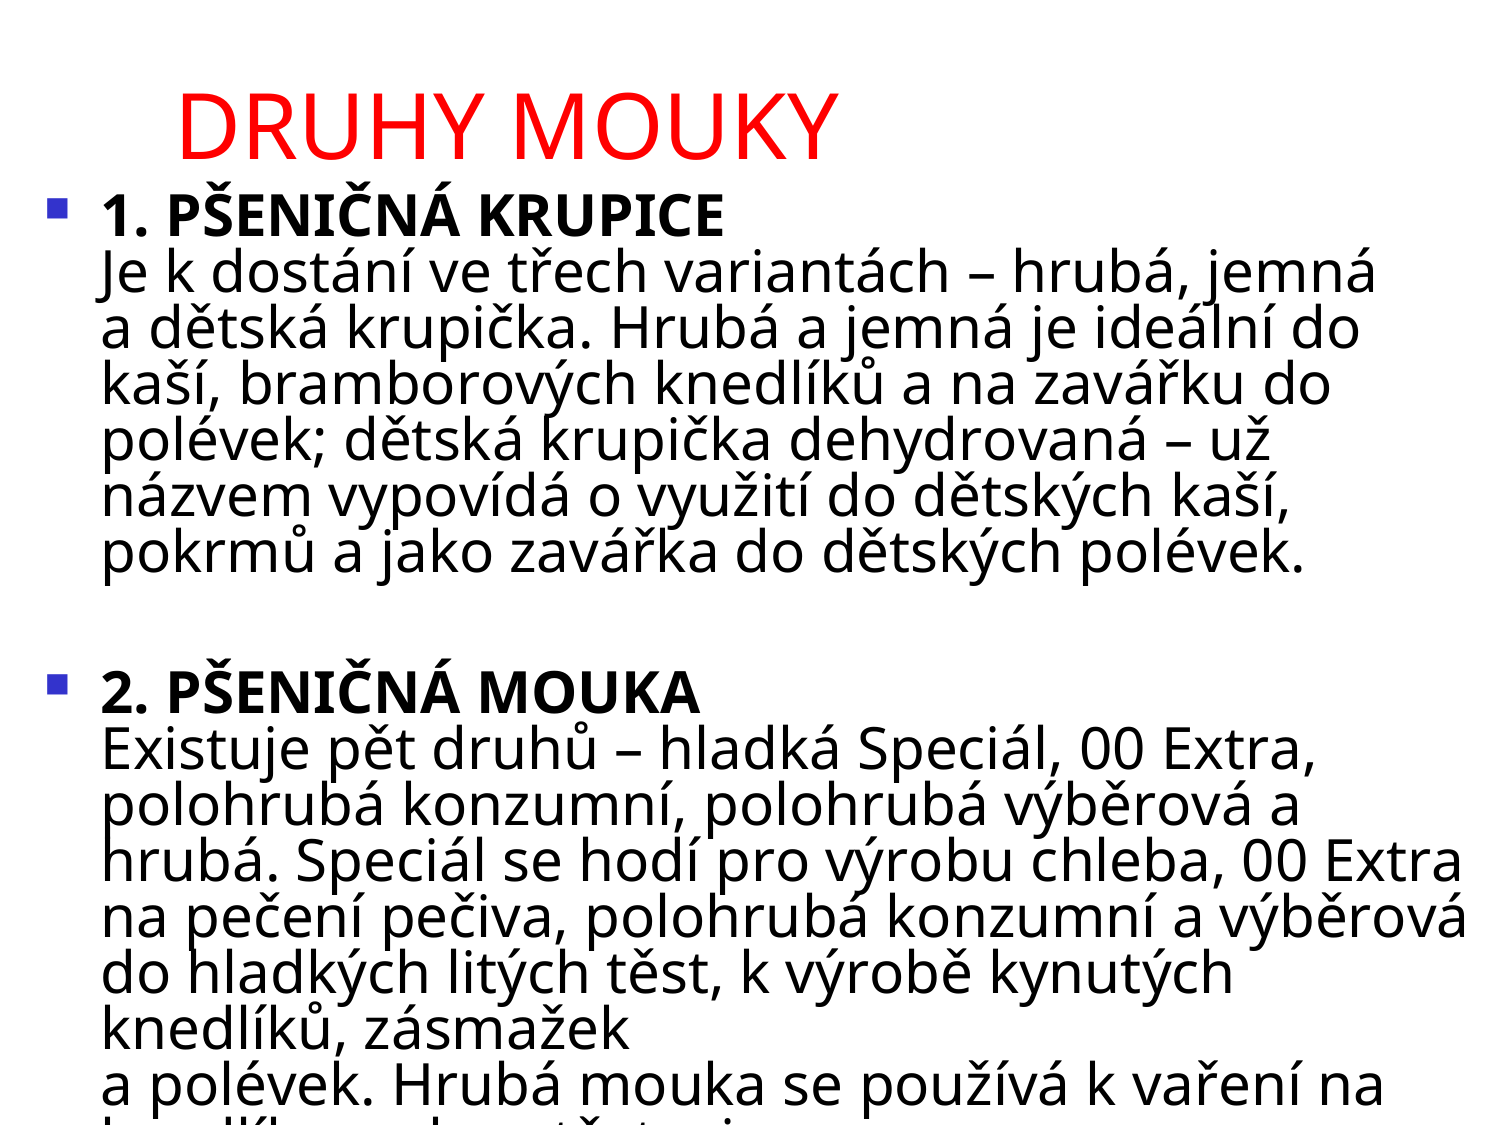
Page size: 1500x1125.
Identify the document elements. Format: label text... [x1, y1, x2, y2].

title DRUHY MOUKY [159, 0, 1438, 184]
list 1. PŠENIČNÁ KRUPICE Je k dostání ve třech variantách – hrubá, jemná a dětská krupička. Hrubá a jemná je ideální do kaší, bramborových knedlíků a na zavářku do polévek; dětská krupička dehydrovaná – už názvem vypovídá o využití do dětských kaší, pokrmů a jako zavářka do dětských polévek. 2. PŠENIČNÁ MOUKA Existuje pět druhů – hladká Speciál, 00 Extra, polohrubá konzumní, polohrubá výběrová a hrubá. Speciál se hodí pro výrobu chleba, 00 Extra na pečení pečiva, polohrubá konzumní a výběrová do hladkých litých těst, k výrobě kynutých knedlíků, zásmažek a polévek. Hrubá mouka se používá k vaření na knedlíky, noky a těstoviny. [29, 184, 1500, 1110]
